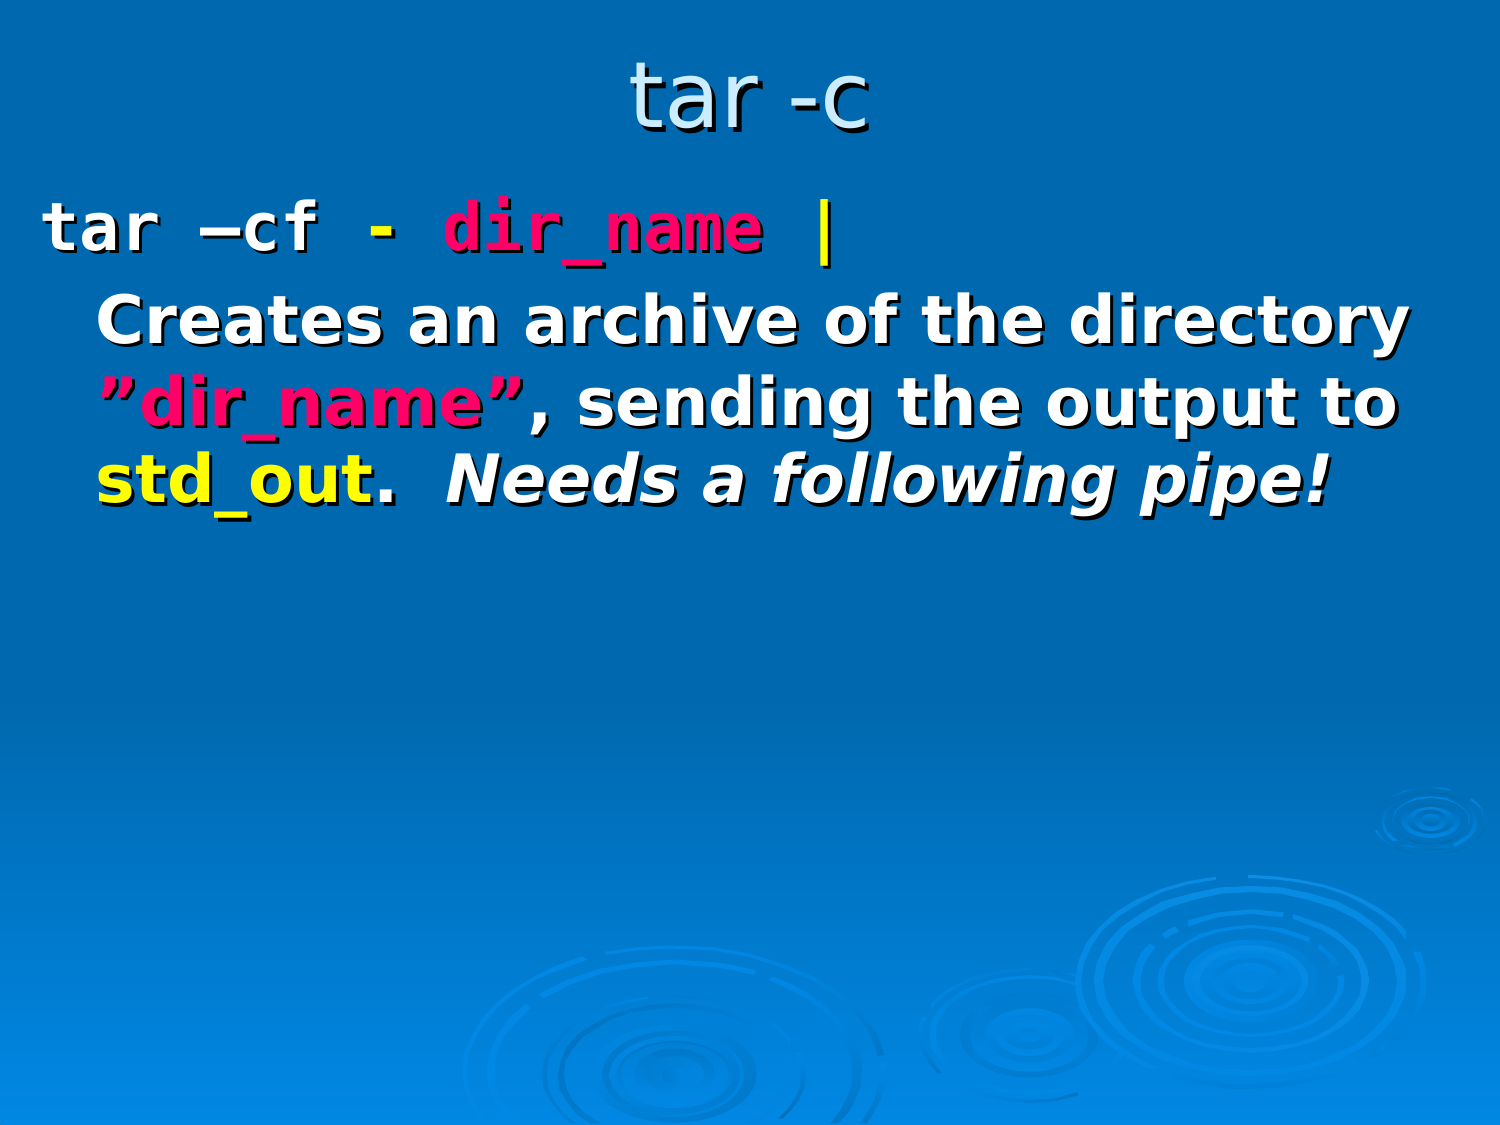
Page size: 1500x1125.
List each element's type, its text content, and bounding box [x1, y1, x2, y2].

list tar –cf - dir_name | Creates an archive of the directory ”dir_name”, sending the output to std_out. Needs a following pipe! [24, 187, 1463, 1075]
title tar -c [75, 36, 1426, 159]
